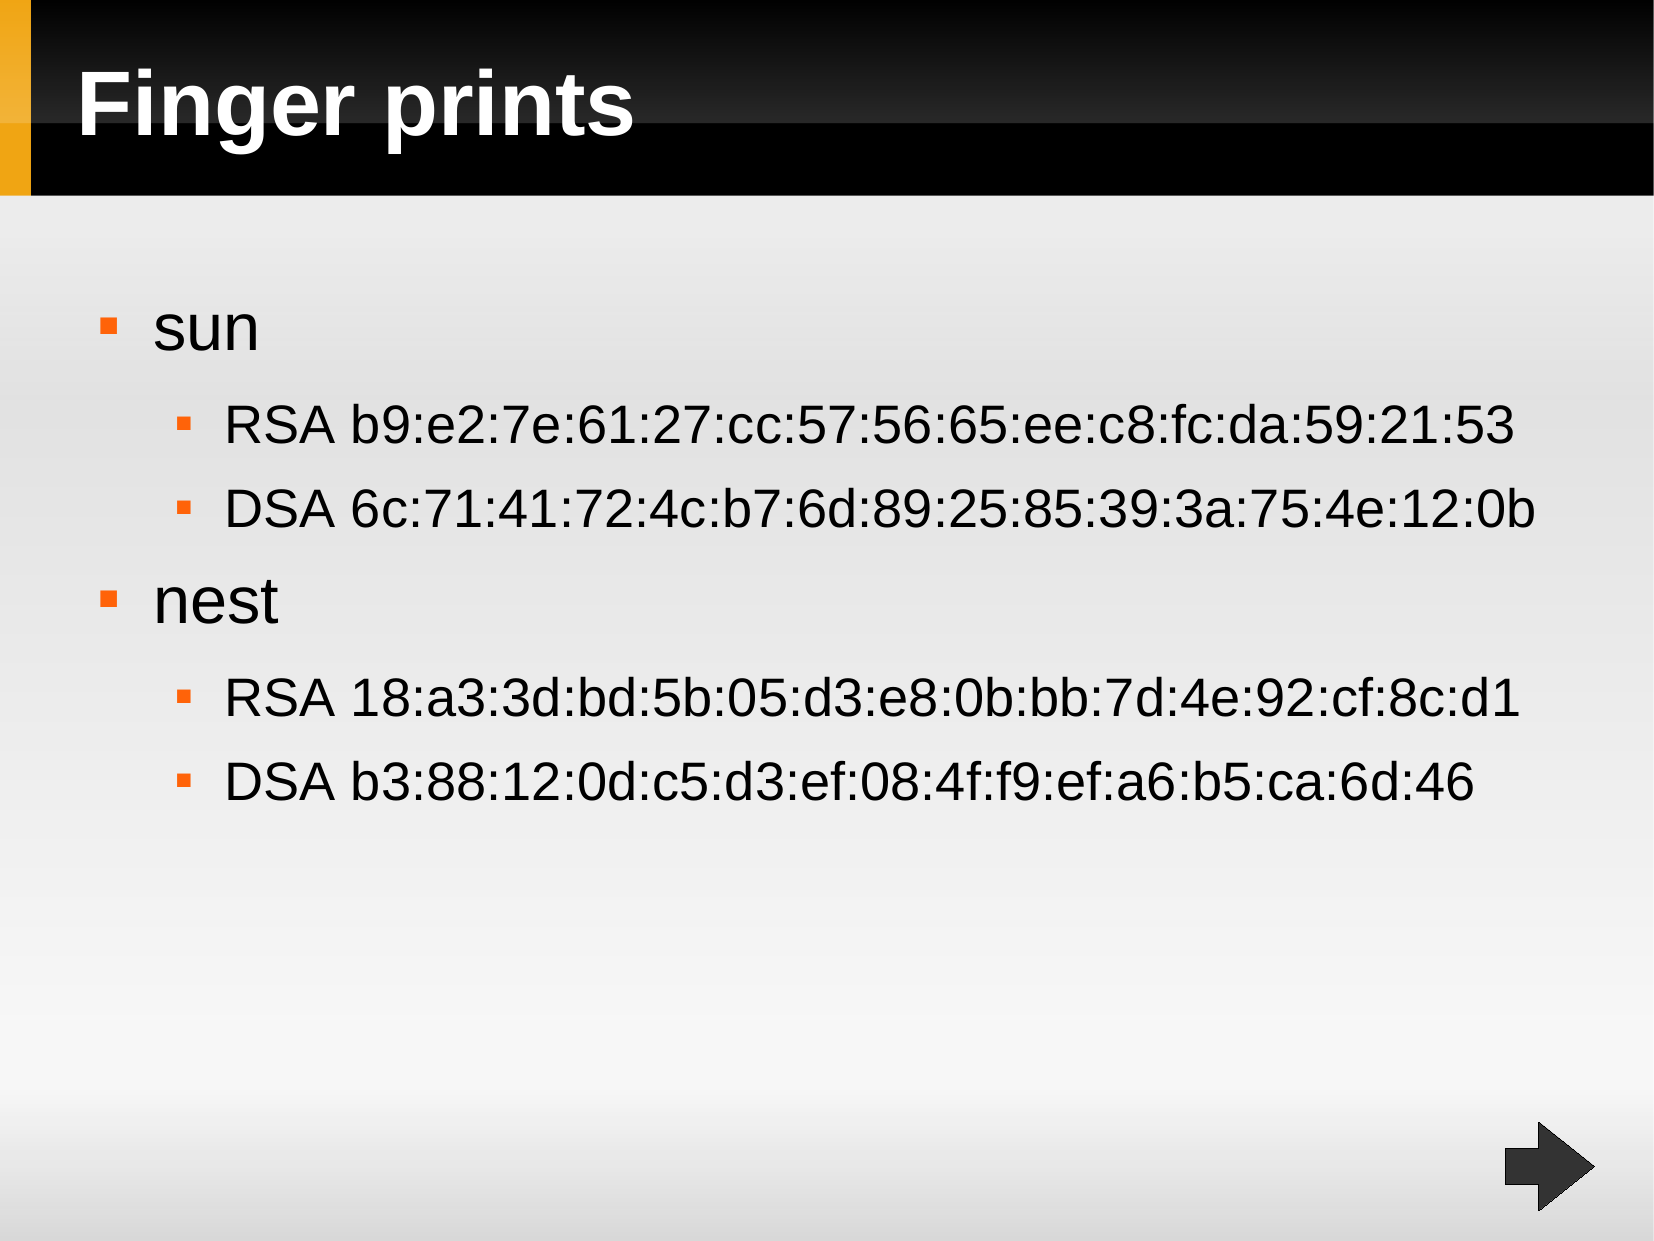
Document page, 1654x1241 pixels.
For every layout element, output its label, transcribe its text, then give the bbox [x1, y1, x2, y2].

list sun RSA b9:e2:7e:61:27:cc:57:56:65:ee:c8:fc:da:59:21:53 DSA 6c:71:41:72:4c:b7:6d:89:25:85:39:3a:75:4e:12:0b nest RSA 18:a3:3d:bd:5b:05:d3:e8:0b:bb:7d:4e:92:cf:8c:d1 DSA b3:88:12:0d:c5:d3:ef:08:4f:f9:ef:a6:b5:ca:6d:46 [82, 290, 1571, 1109]
title Finger prints [76, 0, 1565, 208]
text_box [1505, 1122, 1595, 1211]
picture [0, 0, 1654, 1241]
